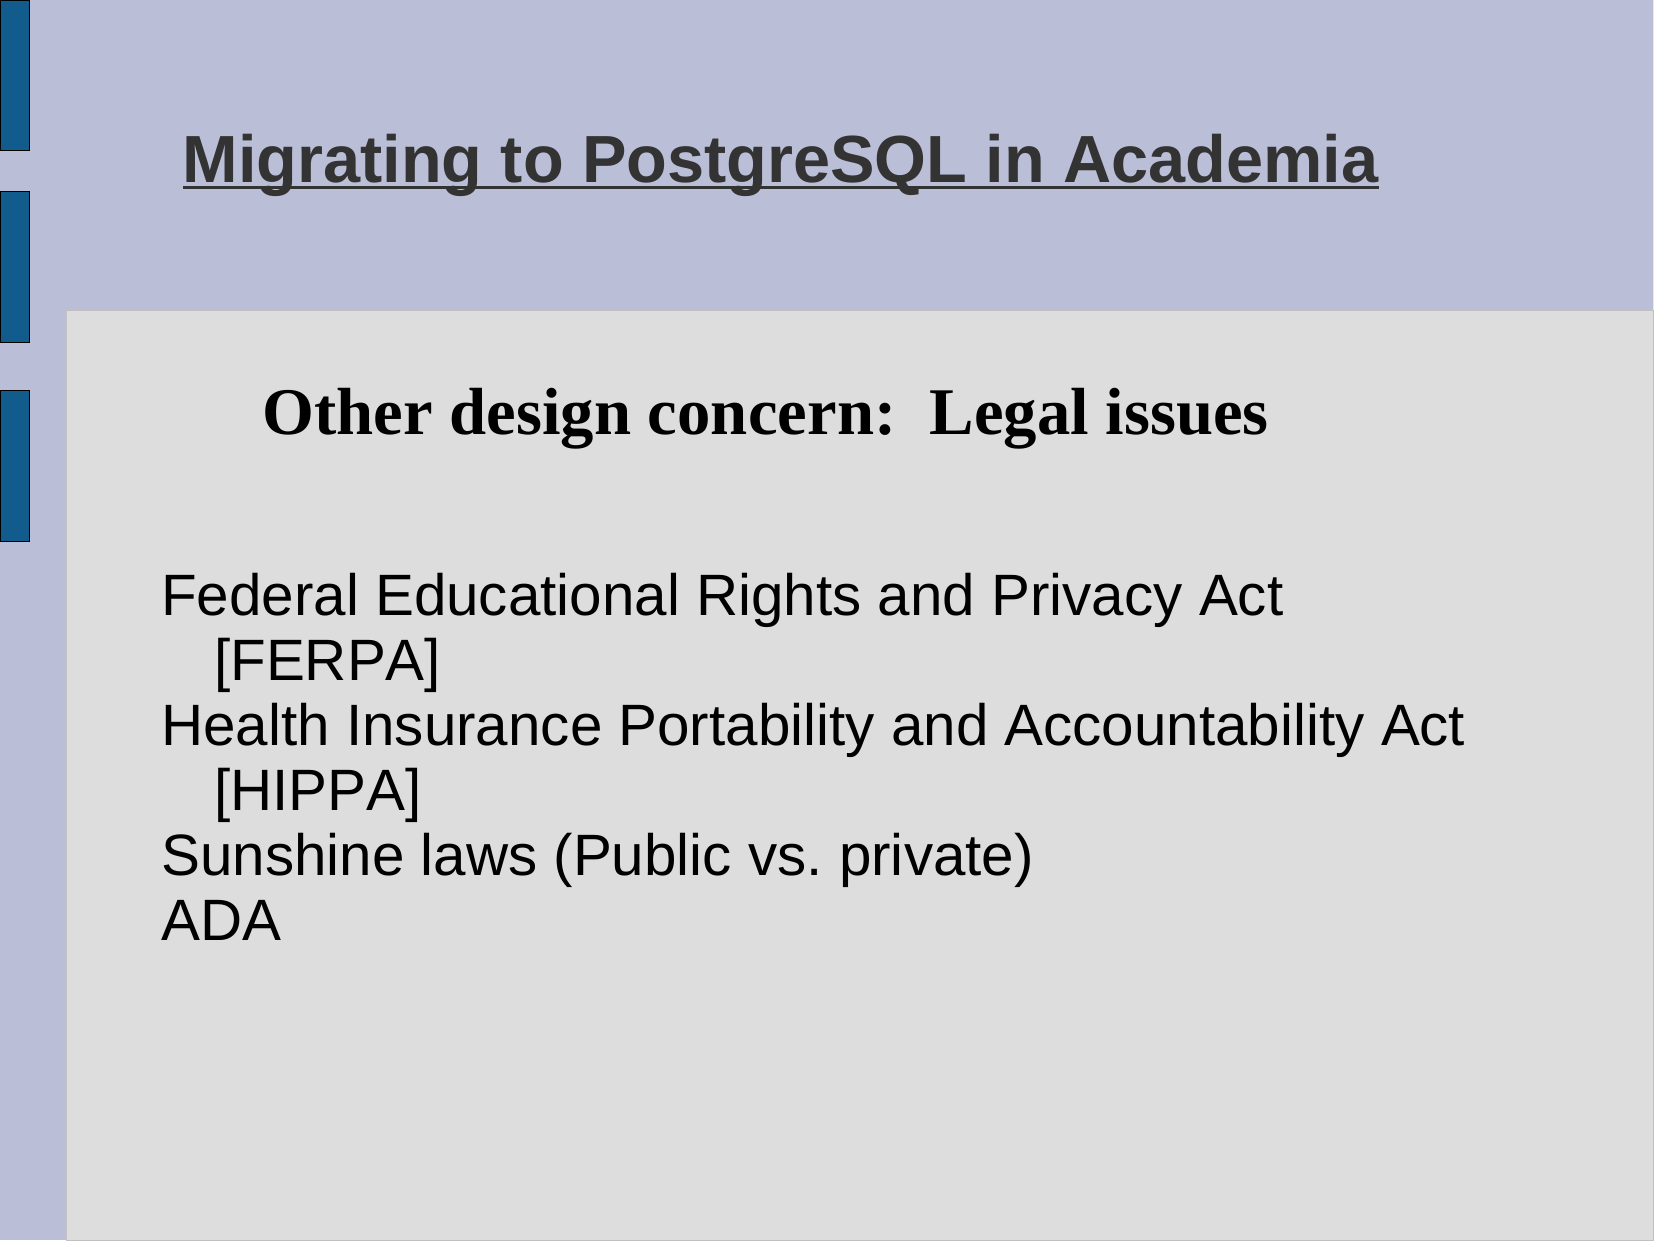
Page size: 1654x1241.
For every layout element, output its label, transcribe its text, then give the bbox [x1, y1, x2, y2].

text_box Other design concern: Legal issues [262, 375, 1426, 450]
list Federal Educational Rights and Privacy Act [FERPA] Health Insurance Portability and Accountability Act [HIPPA] Sunshine laws (Public vs. private) ADA [152, 562, 1565, 952]
title Migrating to PostgreSQL in Academia [75, 55, 1488, 263]
